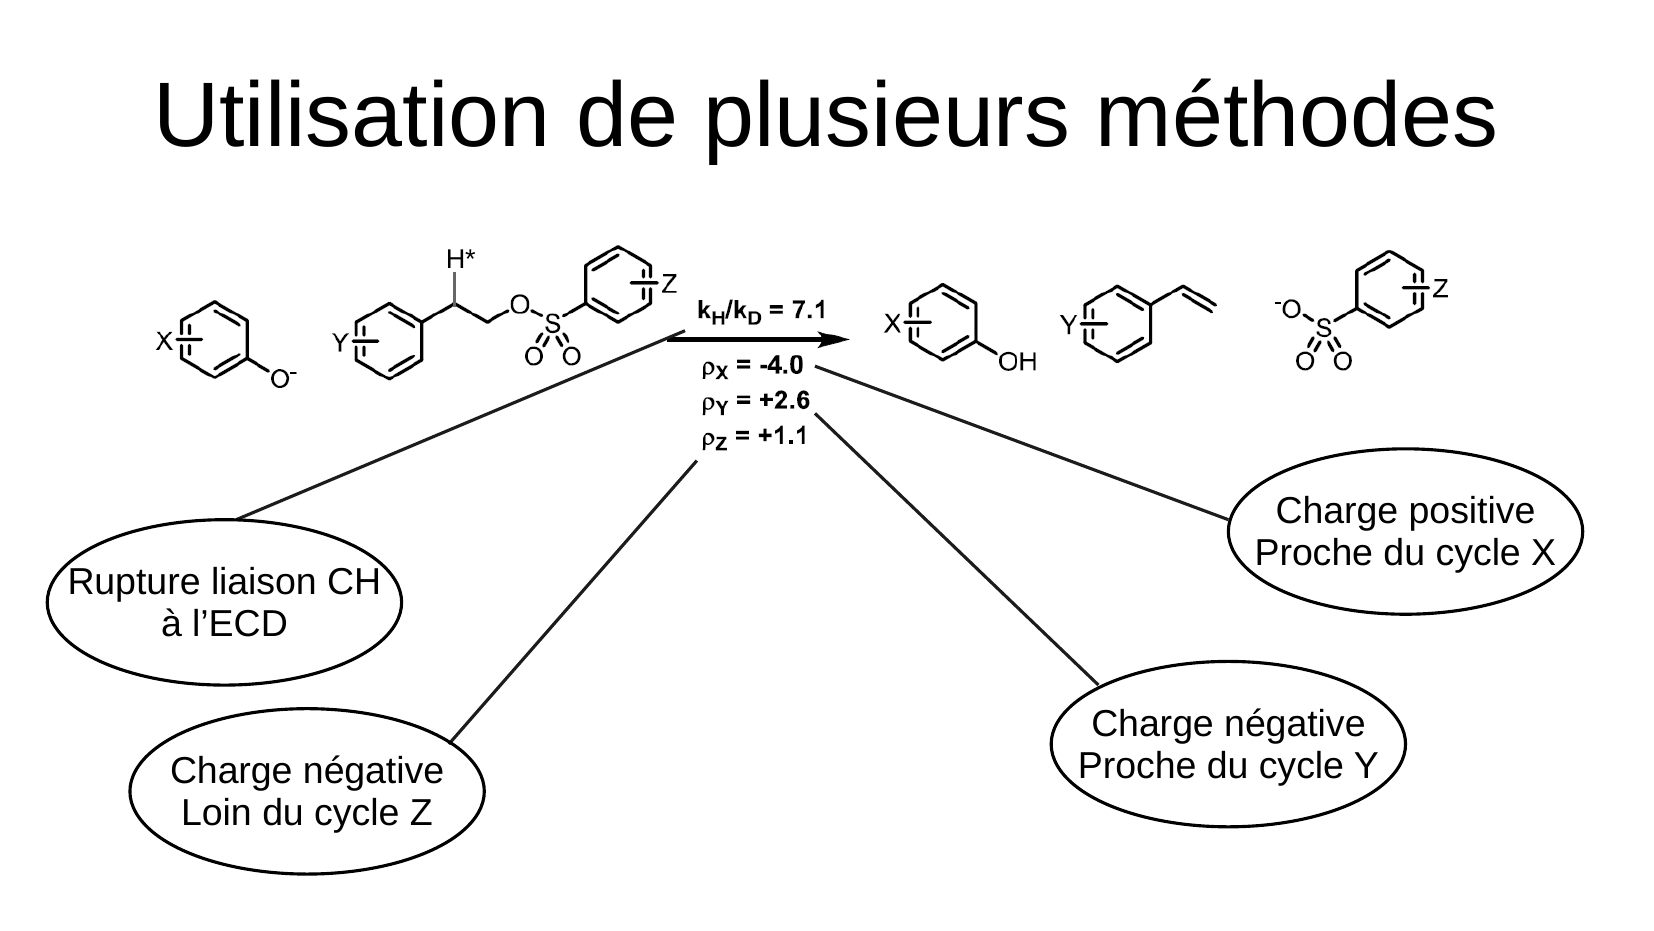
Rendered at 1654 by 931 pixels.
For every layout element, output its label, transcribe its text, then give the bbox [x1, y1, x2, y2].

text_box Charge négative Loin du cycle Z [129, 708, 485, 875]
text_box H* [431, 236, 508, 312]
text_box Rupture liaison CH à l’ECD [47, 519, 402, 686]
text_box Charge positive Proche du cycle X [1228, 448, 1583, 615]
title Utilisation de plusieurs méthodes [82, 37, 1571, 193]
text_box Charge négative Proche du cycle Y [1051, 661, 1406, 827]
picture [141, 209, 1483, 461]
